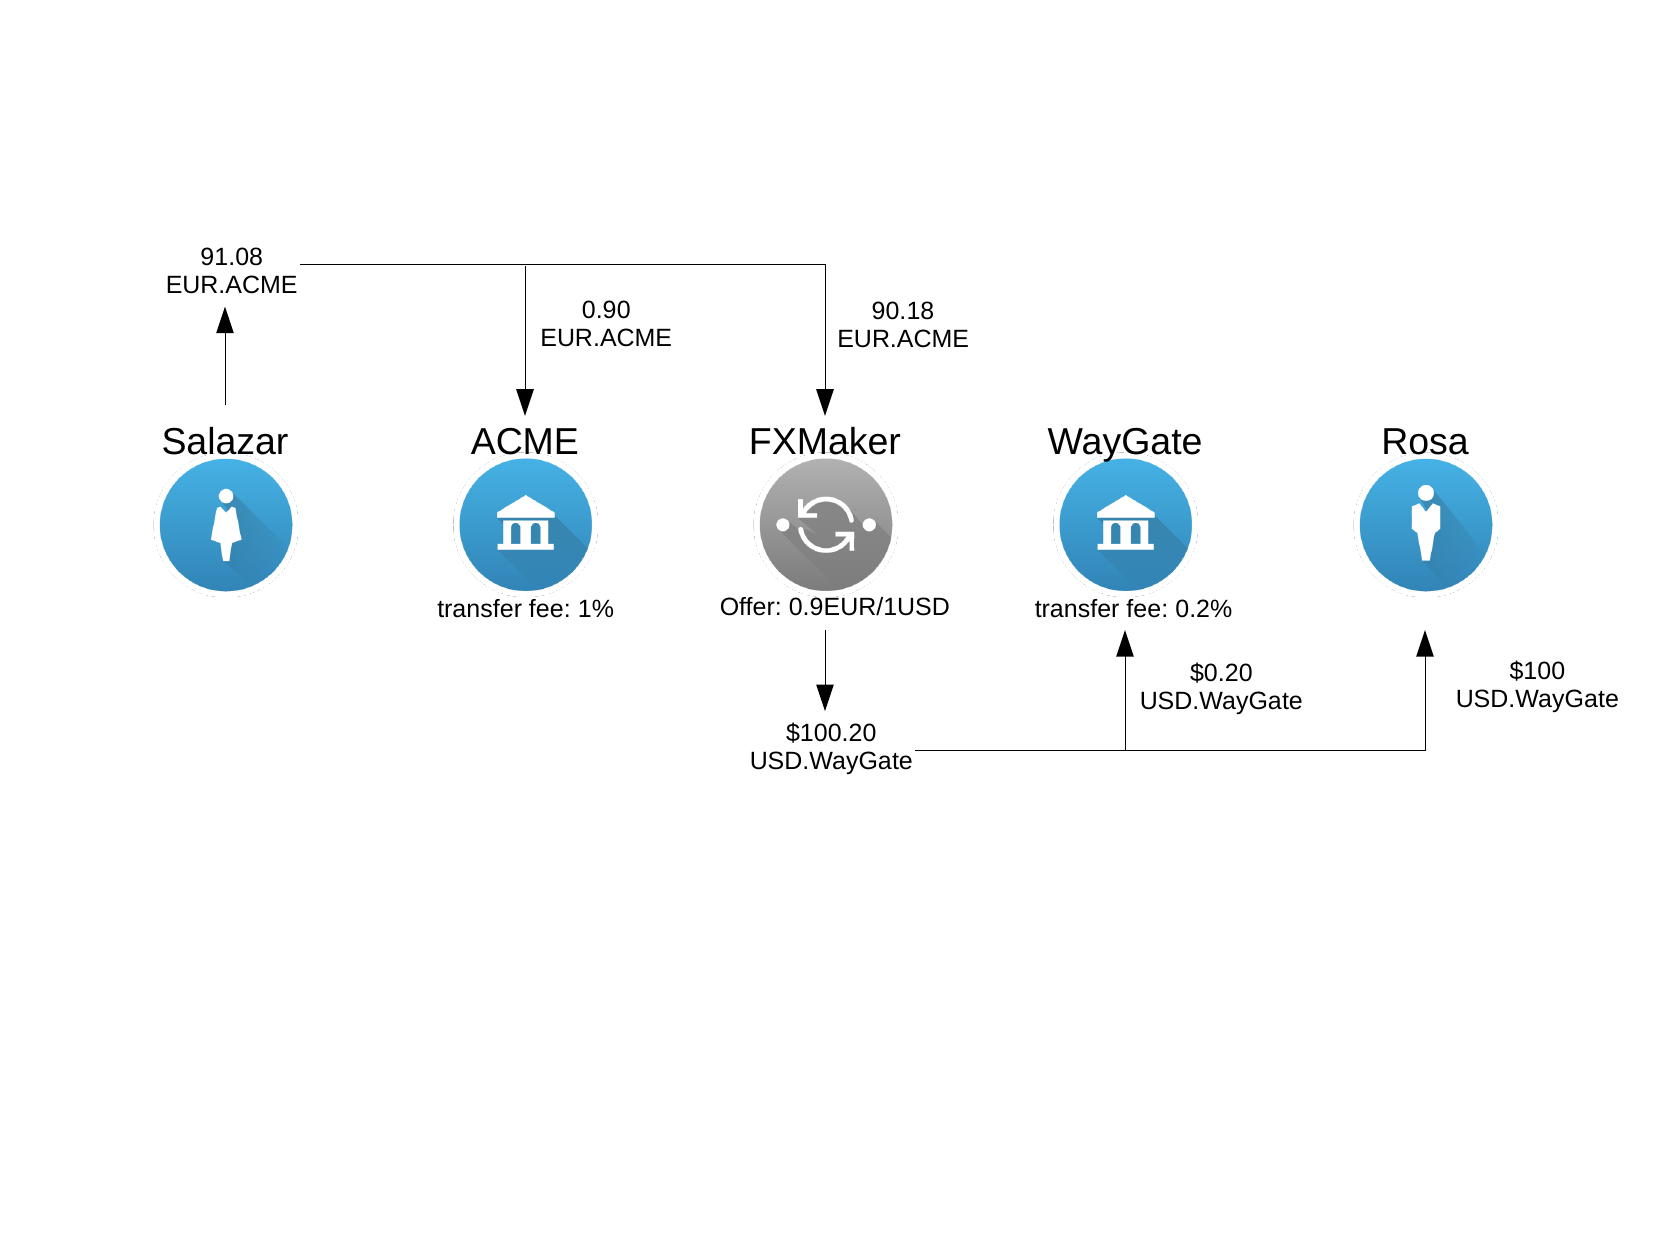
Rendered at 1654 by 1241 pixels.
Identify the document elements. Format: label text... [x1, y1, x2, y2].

picture [1350, 449, 1501, 601]
text_box Offer: 0.9EUR/1USD [705, 585, 966, 628]
text_box transfer fee: 1% [422, 587, 631, 631]
picture [150, 449, 301, 601]
text_box $0.20 USD.WayGate [1125, 651, 1321, 751]
picture [750, 449, 901, 585]
picture [450, 449, 601, 587]
text_box $100.20 USD.WayGate [735, 711, 931, 811]
text_box 91.08 EUR.ACME [151, 235, 313, 307]
text_box 90.18 EUR.ACME [826, 289, 985, 361]
text_box transfer fee: 0.2% [1020, 587, 1249, 631]
text_box $100 USD.WayGate [1441, 649, 1636, 721]
picture [1050, 449, 1201, 587]
text_box 0.90 EUR.ACME [525, 288, 688, 359]
